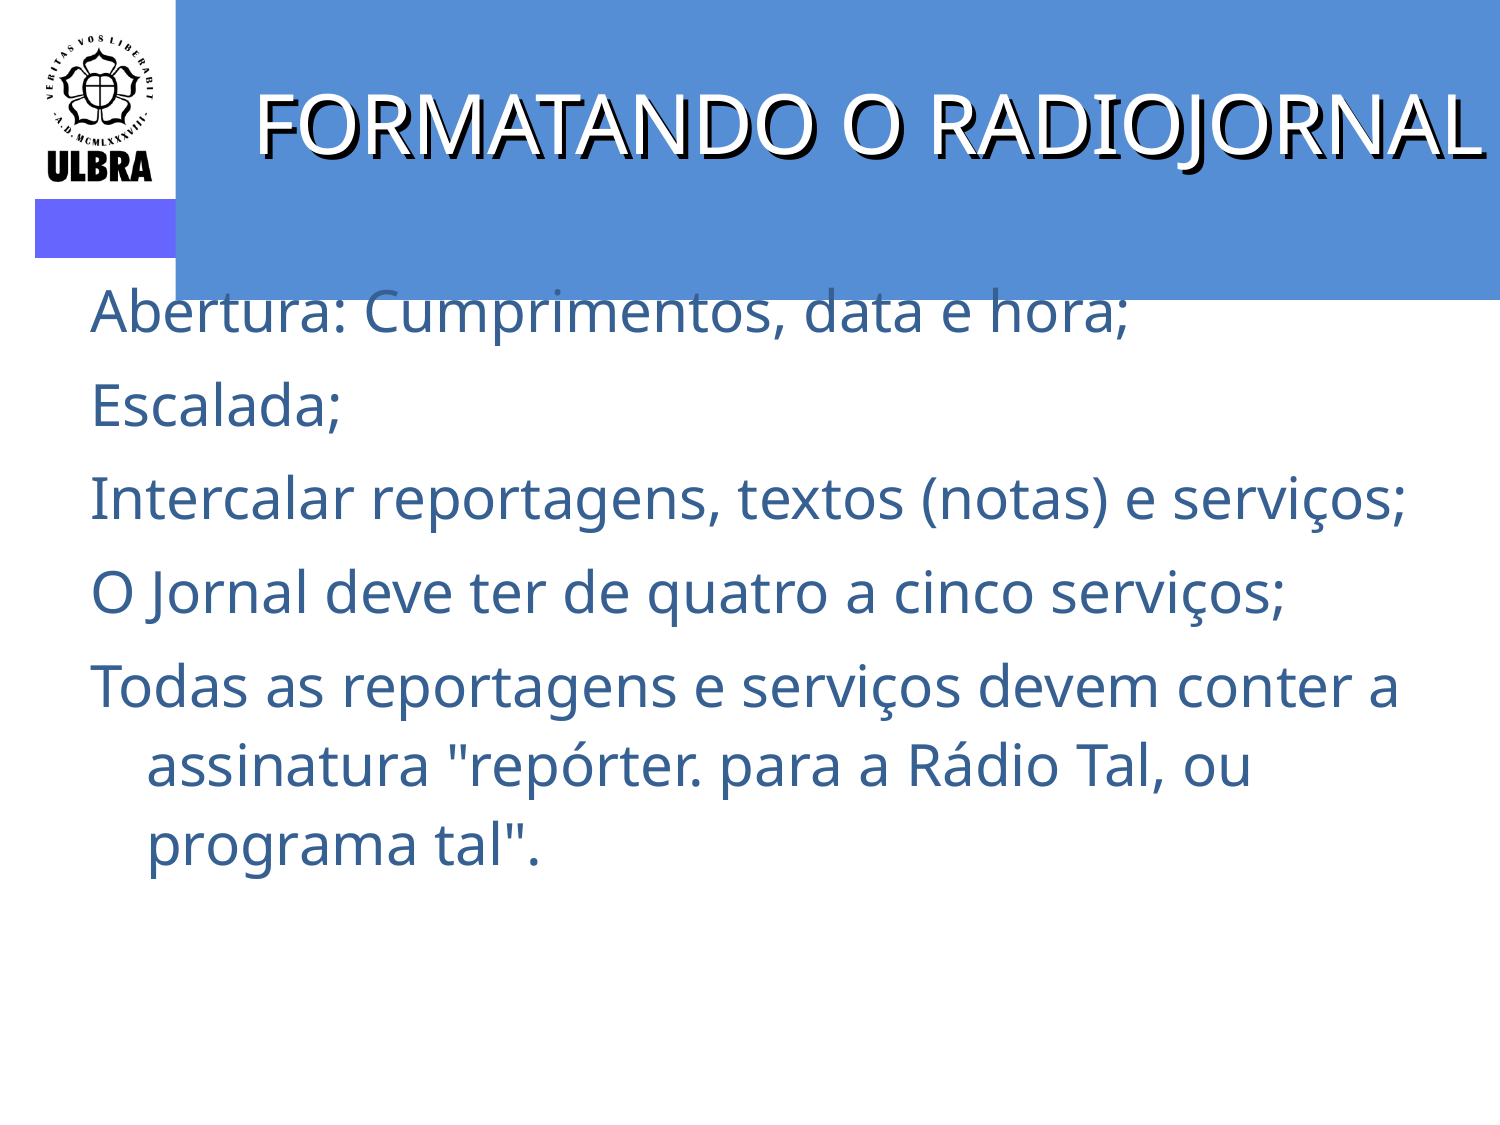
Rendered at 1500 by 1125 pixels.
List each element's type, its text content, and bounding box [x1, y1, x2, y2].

title FORMATANDO O RADIOJORNAL [175, 0, 1500, 280]
list Abertura: Cumprimentos, data e hora; Escalada; Intercalar reportagens, textos (notas) e serviços; O Jornal deve ter de quatro a cinco serviços; Todas as reportagens e serviços devem conter a assinatura "repórter. para a Rádio Tal, ou programa tal". [75, 262, 1426, 1006]
picture [46, 35, 153, 182]
